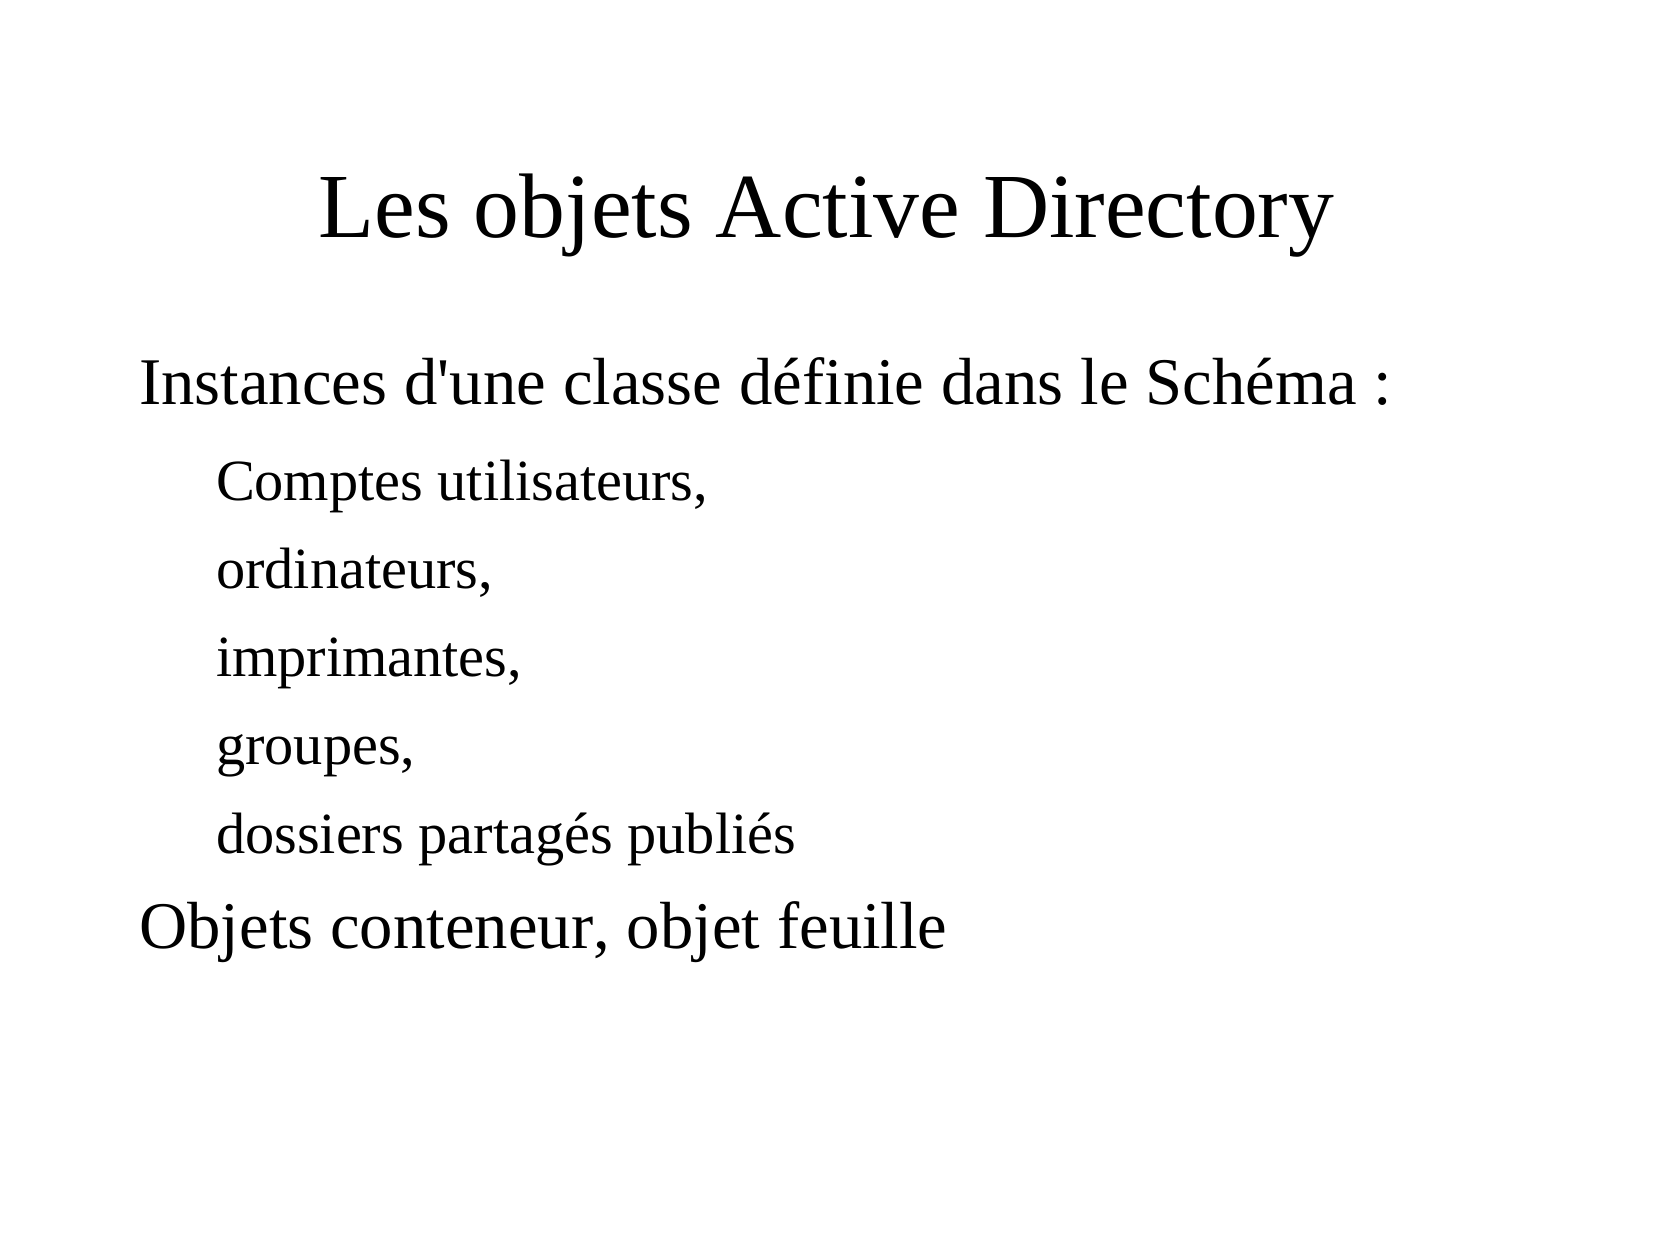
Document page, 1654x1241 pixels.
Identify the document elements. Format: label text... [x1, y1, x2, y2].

list Instances d'une classe définie dans le Schéma : Comptes utilisateurs, ordinateurs, imprimantes, groupes, dossiers partagés publiés Objets conteneur, objet feuille [121, 344, 1534, 1127]
title Les objets Active Directory [121, 102, 1534, 311]
